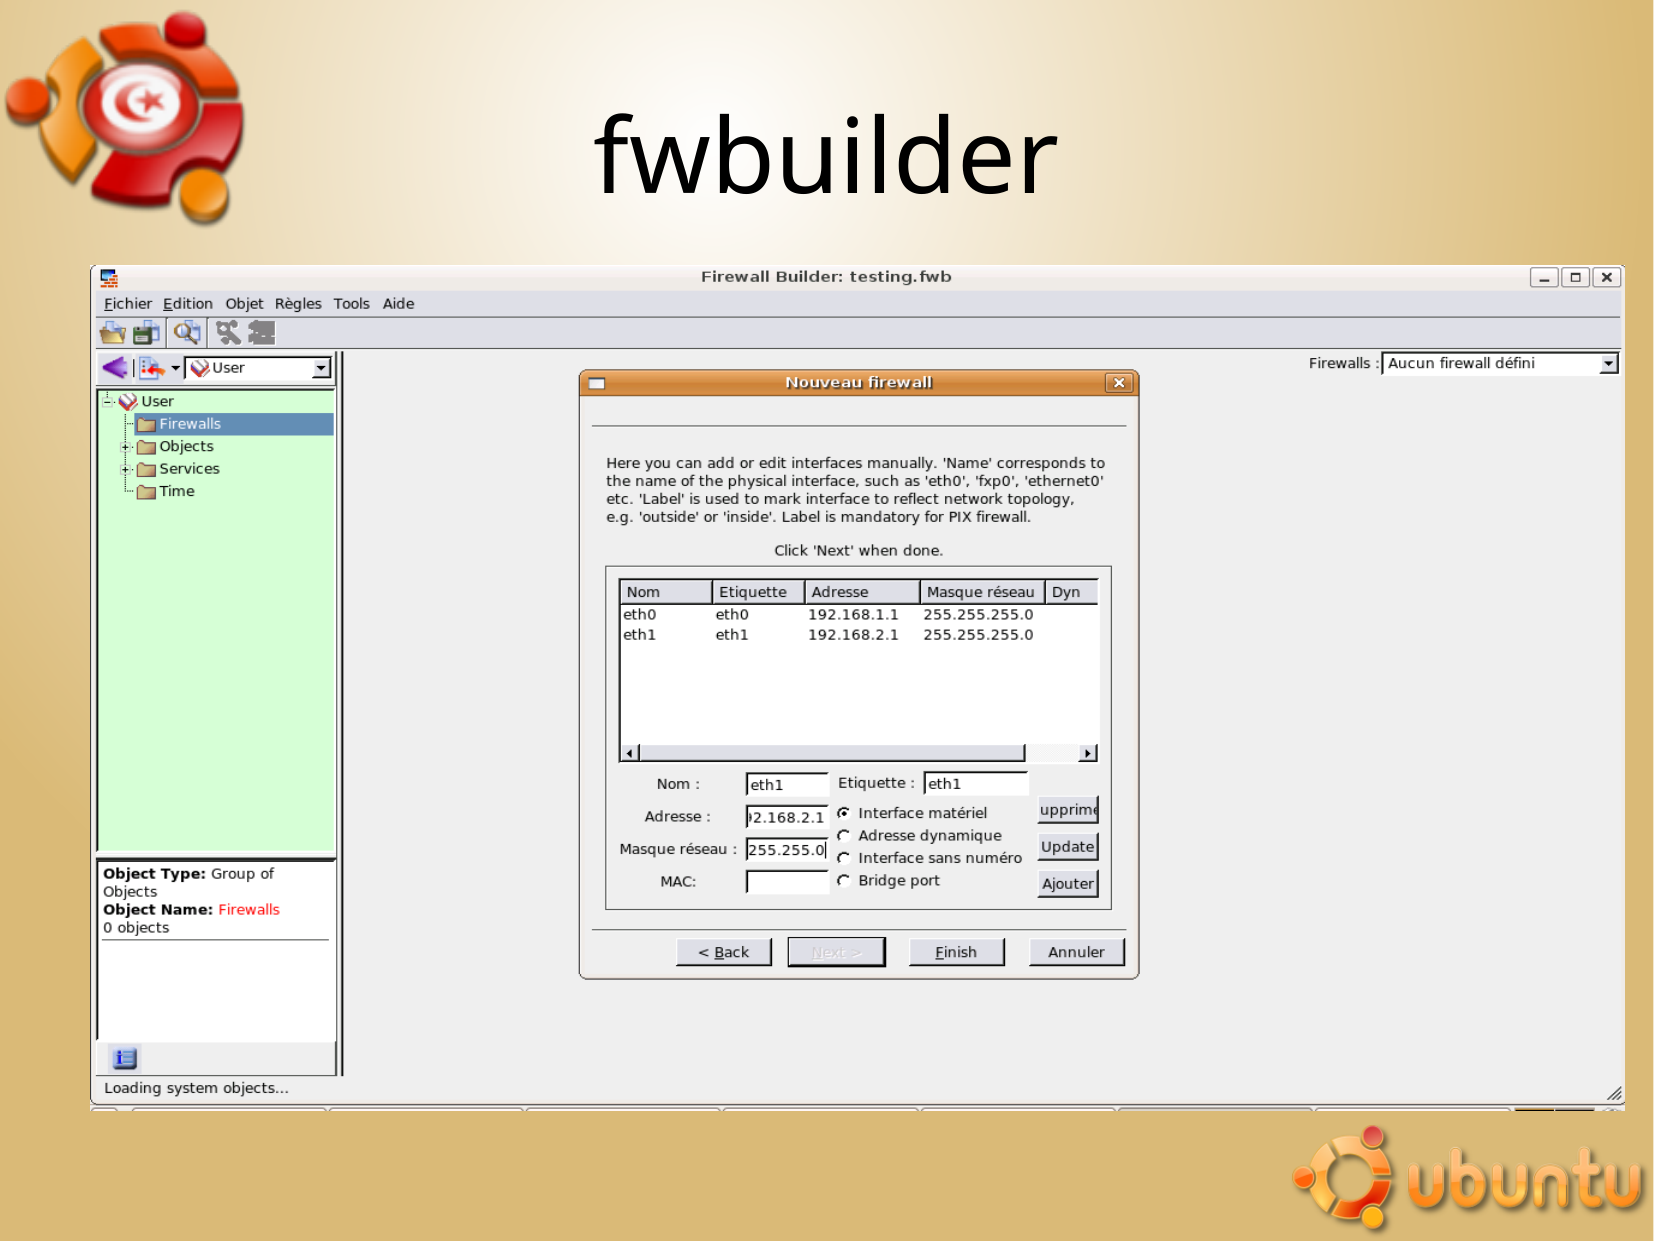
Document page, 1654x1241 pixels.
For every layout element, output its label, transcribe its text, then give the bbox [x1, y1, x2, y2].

picture [0, 0, 1654, 1241]
title fwbuilder [82, 49, 1571, 257]
